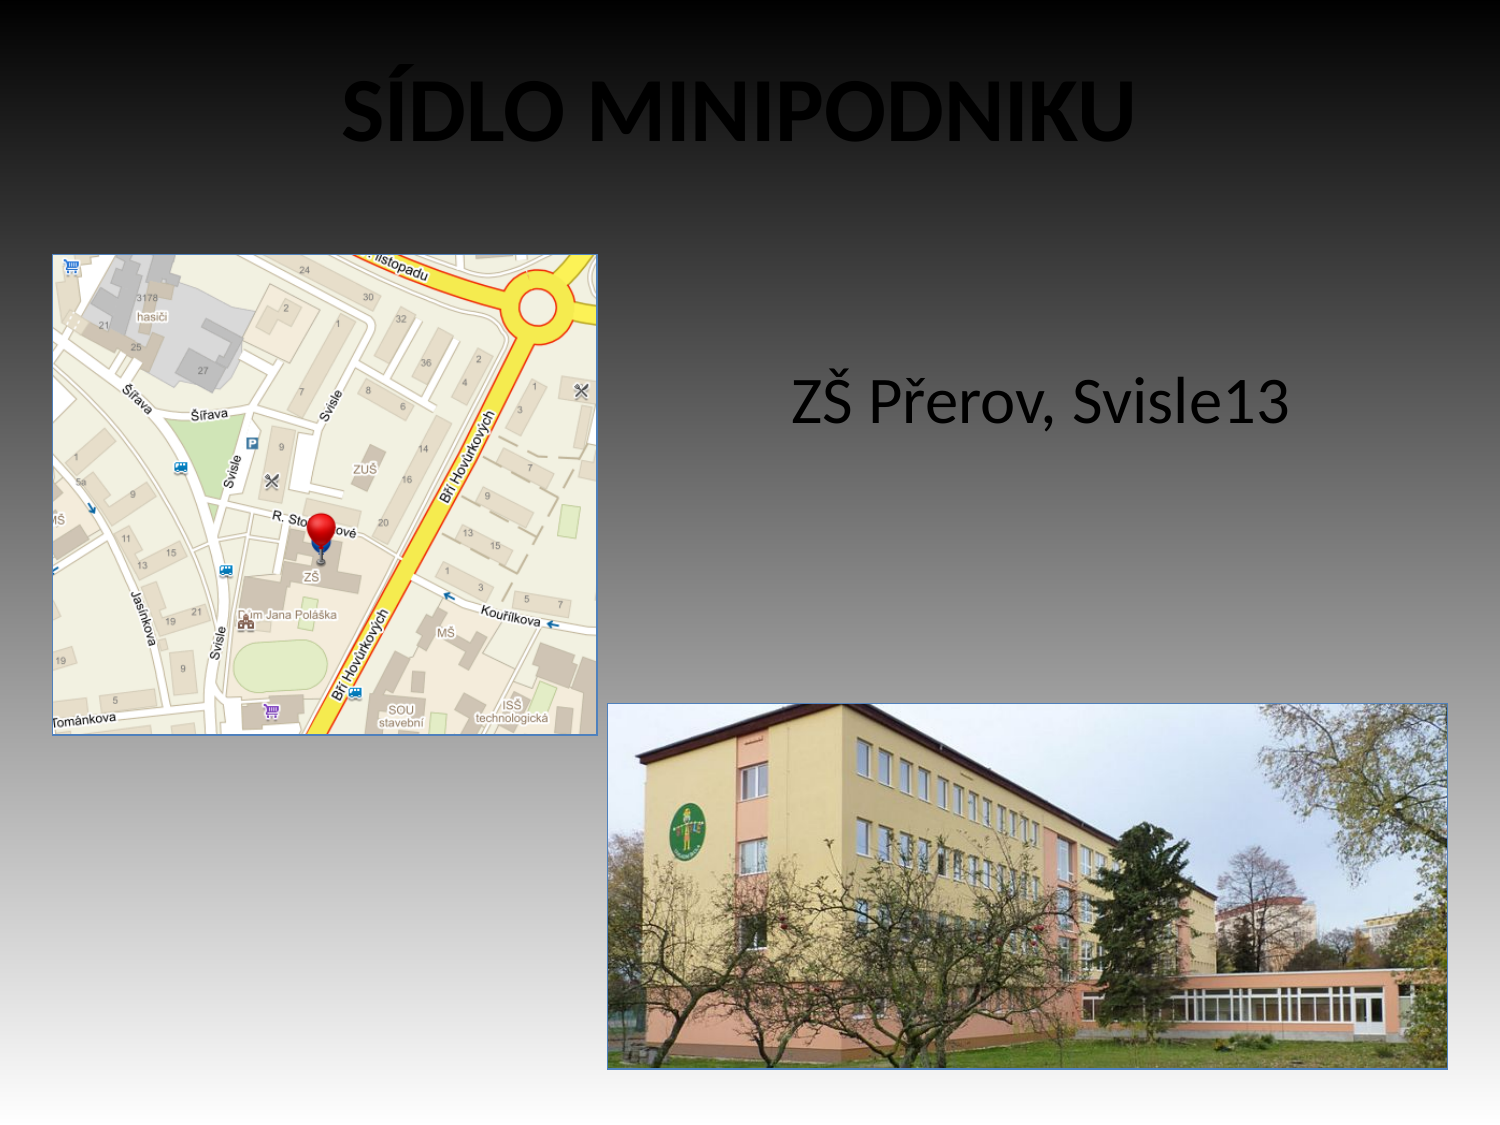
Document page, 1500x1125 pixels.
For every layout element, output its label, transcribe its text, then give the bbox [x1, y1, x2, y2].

title SÍDLO MINIPODNIKU [64, 42, 1415, 231]
text_box ZŠ Přerov, Svisle13 [643, 349, 1365, 490]
picture [53, 255, 597, 734]
picture [608, 704, 1447, 1069]
